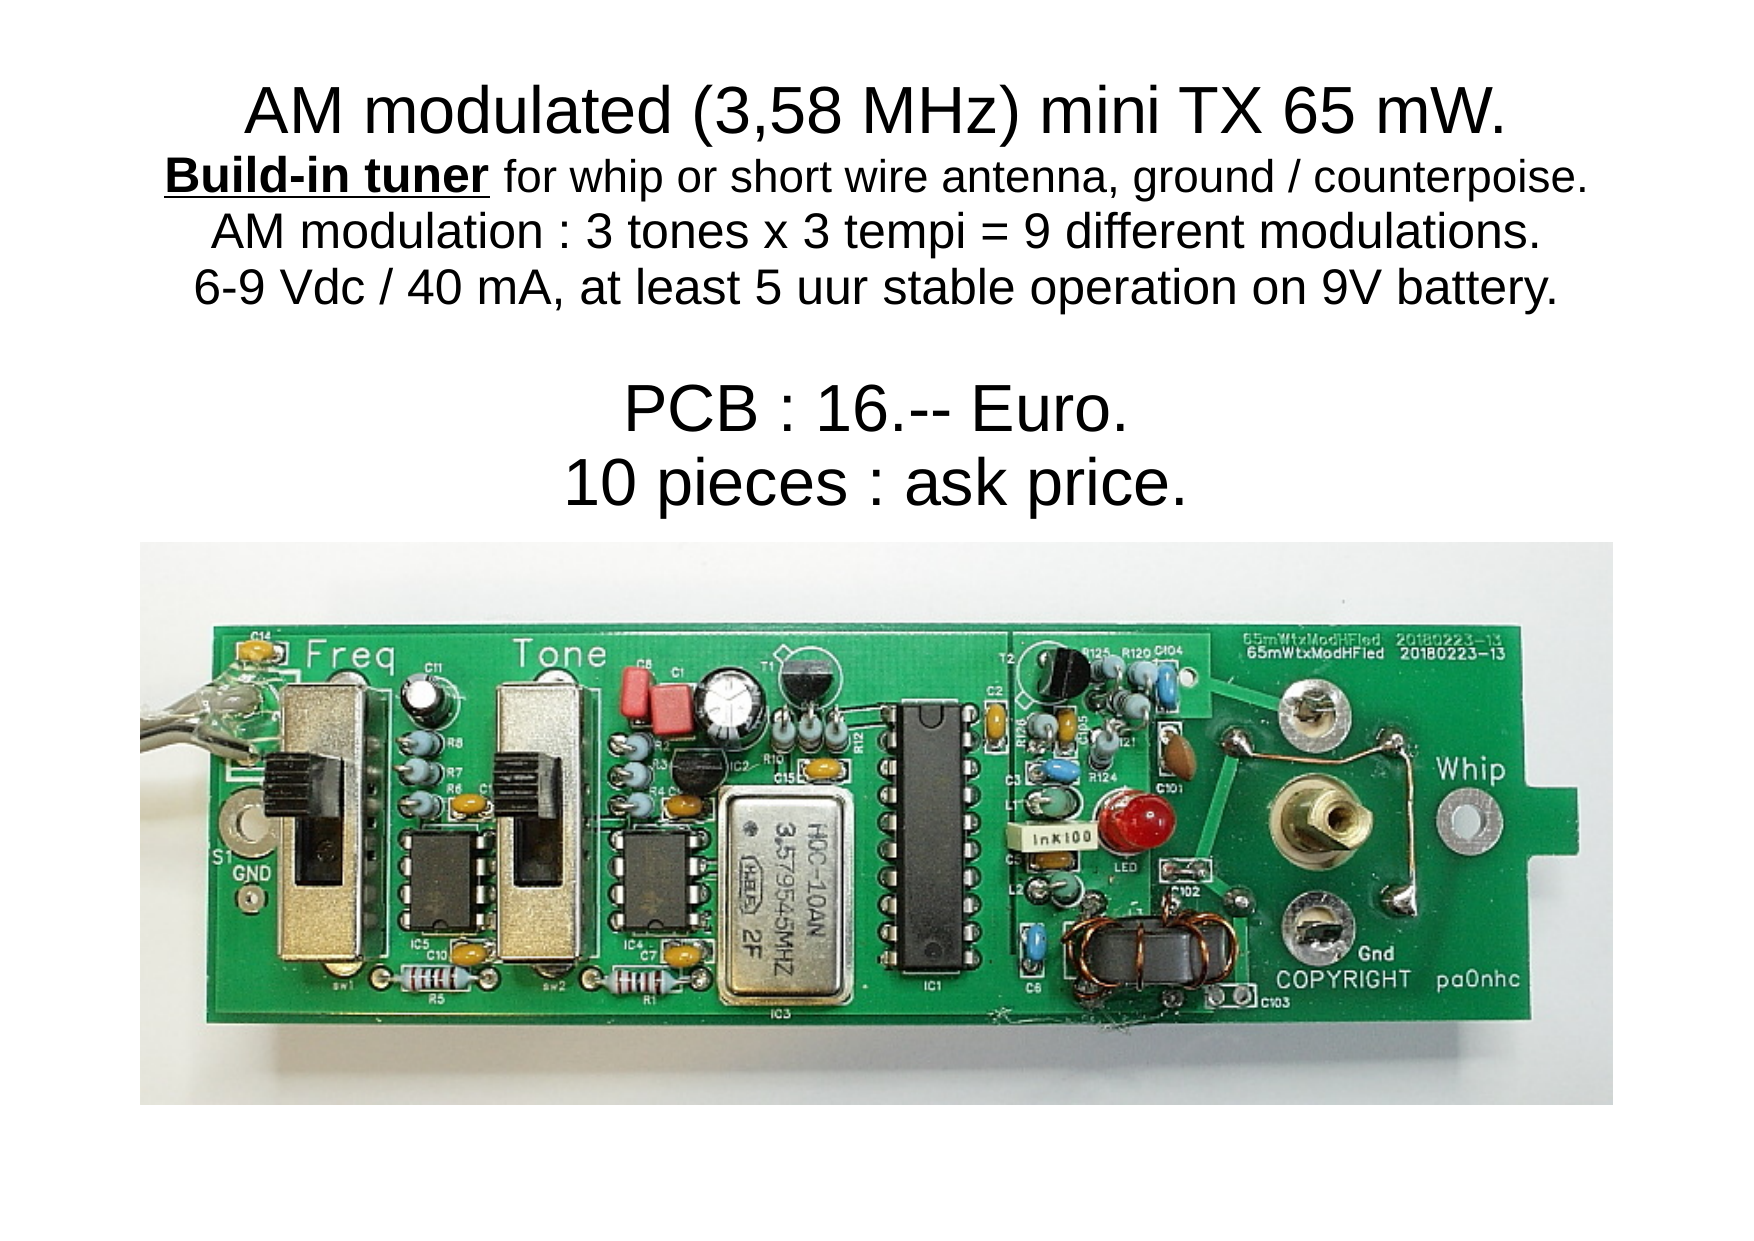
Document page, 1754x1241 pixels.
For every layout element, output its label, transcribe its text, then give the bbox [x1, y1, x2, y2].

title AM modulated (3,58 MHz) mini TX 65 mW. Build-in tuner for whip or short wire antenna, ground / counterpoise. AM modulation : 3 tones x 3 tempi = 9 different modulations. 6-9 Vdc / 40 mA, at least 5 uur stable operation on 9V battery. PCB : 16.-- Euro. 10 pieces : ask price. [140, 72, 1614, 521]
picture [140, 542, 1613, 1106]
